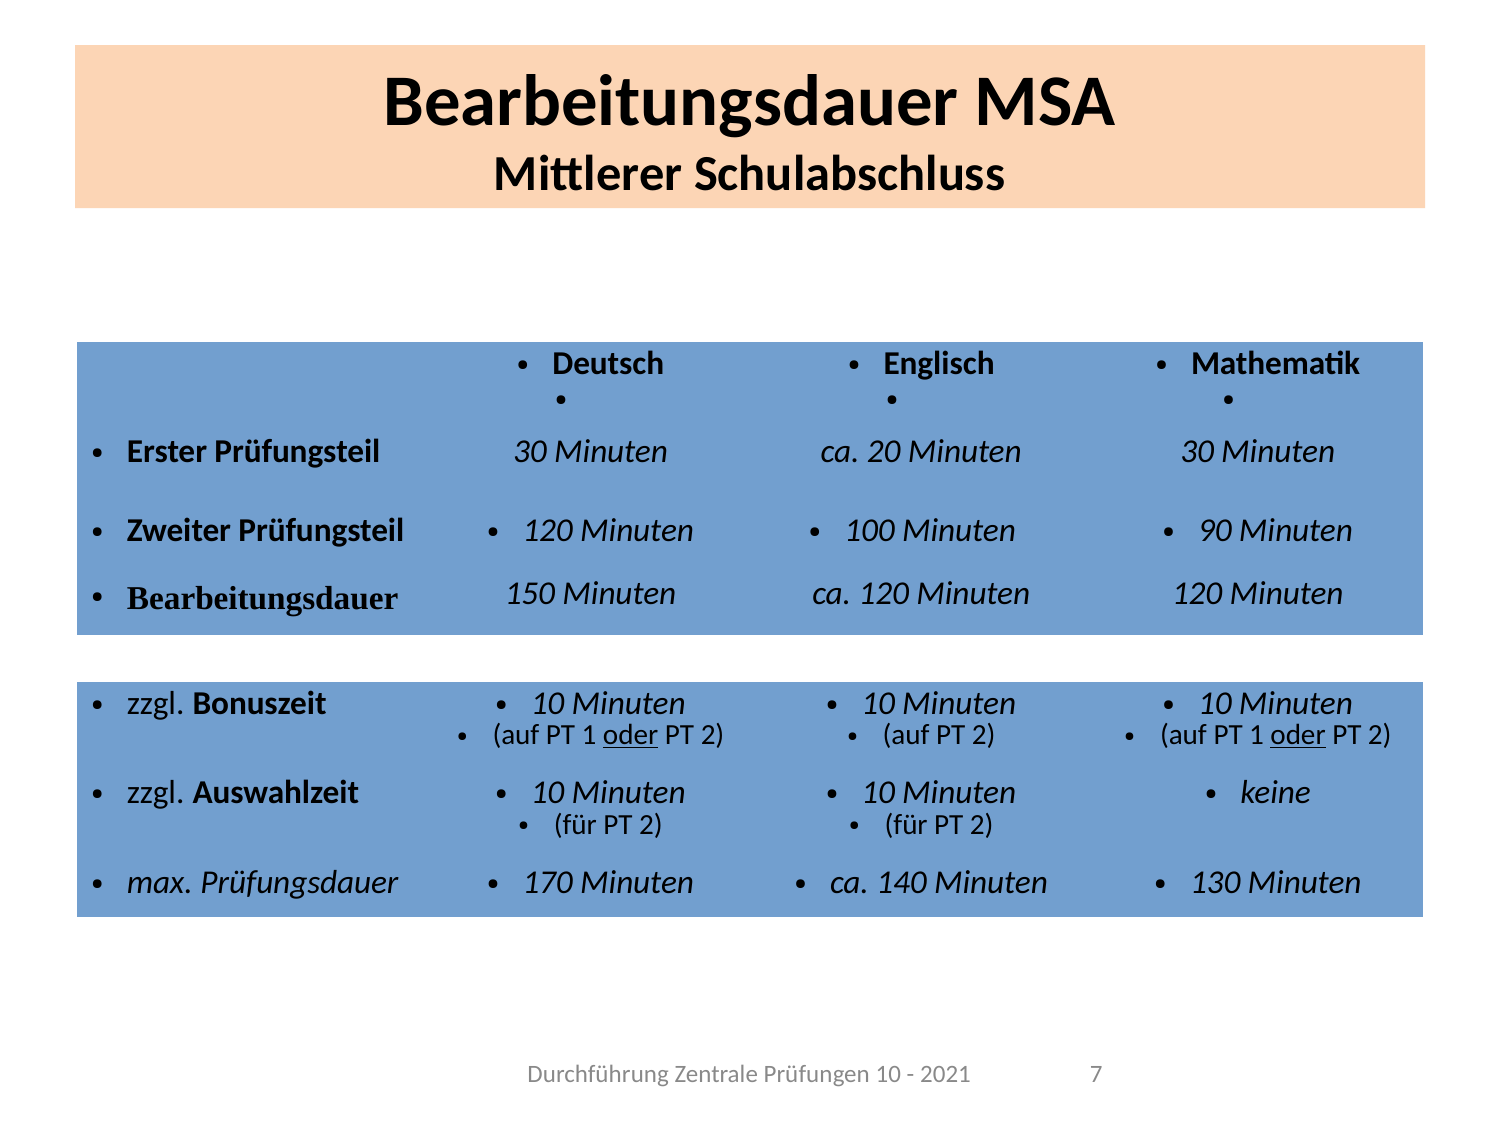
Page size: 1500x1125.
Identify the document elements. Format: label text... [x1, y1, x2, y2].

table_header 10 Minuten (auf PT 1 oder PT 2) [1093, 682, 1423, 771]
table_cell 30 Minuten [431, 430, 750, 509]
table_header Englisch [750, 342, 1093, 430]
table_header zzgl. Bonuszeit [77, 682, 431, 771]
table_cell 120 Minuten [1093, 572, 1423, 635]
table_cell Bearbeitungsdauer [77, 572, 431, 635]
table_cell 150 Minuten [431, 572, 750, 635]
table_header Mathematik [1093, 342, 1423, 430]
table_cell 130 Minuten [1093, 861, 1423, 917]
table_cell max. Prüfungsdauer [77, 861, 431, 917]
table_cell ca. 20 Minuten [750, 430, 1093, 509]
table_cell 30 Minuten [1093, 430, 1423, 509]
table_cell 100 Minuten [750, 509, 1093, 572]
table_cell 10 Minuten (für PT 2) [750, 771, 1093, 861]
table_header Deutsch [431, 342, 750, 430]
text_box 7 [1074, 1042, 1426, 1103]
table_header 10 Minuten (auf PT 1 oder PT 2) [431, 682, 750, 771]
table_cell 170 Minuten [431, 861, 750, 917]
table_cell Zweiter Prüfungsteil [77, 509, 431, 572]
table_cell zzgl. Auswahlzeit [77, 771, 431, 861]
table_cell Erster Prüfungsteil [77, 430, 431, 509]
text_box Durchführung Zentrale Prüfungen 10 - 2021 [512, 1042, 988, 1103]
table_cell keine [1093, 771, 1423, 861]
table_cell ca. 140 Minuten [750, 861, 1093, 917]
table_header [77, 342, 431, 430]
table_cell ca. 120 Minuten [750, 572, 1093, 635]
table_cell 120 Minuten [431, 509, 750, 572]
table_cell 90 Minuten [1093, 509, 1423, 572]
title Bearbeitungsdauer MSA Mittlerer Schulabschluss [75, 45, 1426, 209]
table_cell 10 Minuten (für PT 2) [431, 771, 750, 861]
table_header 10 Minuten (auf PT 2) [750, 682, 1093, 771]
